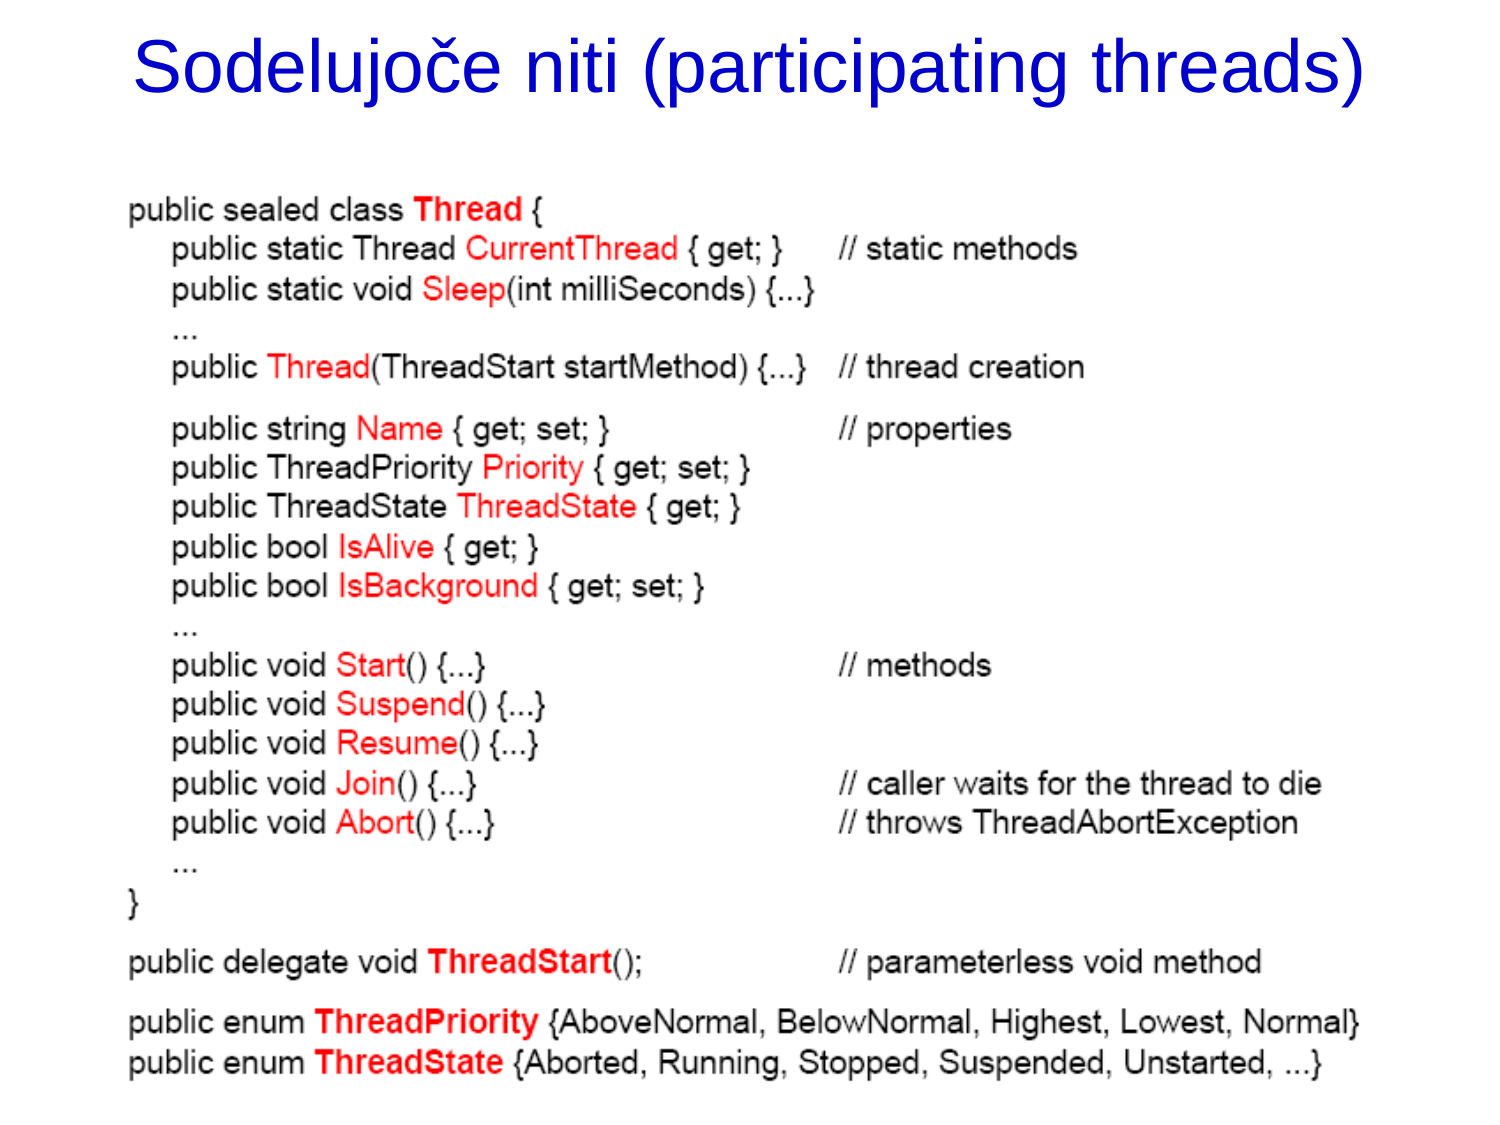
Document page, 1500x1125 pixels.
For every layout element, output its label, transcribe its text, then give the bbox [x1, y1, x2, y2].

title Sodelujoče niti (participating threads) [112, 0, 1388, 126]
picture [100, 163, 1412, 1113]
